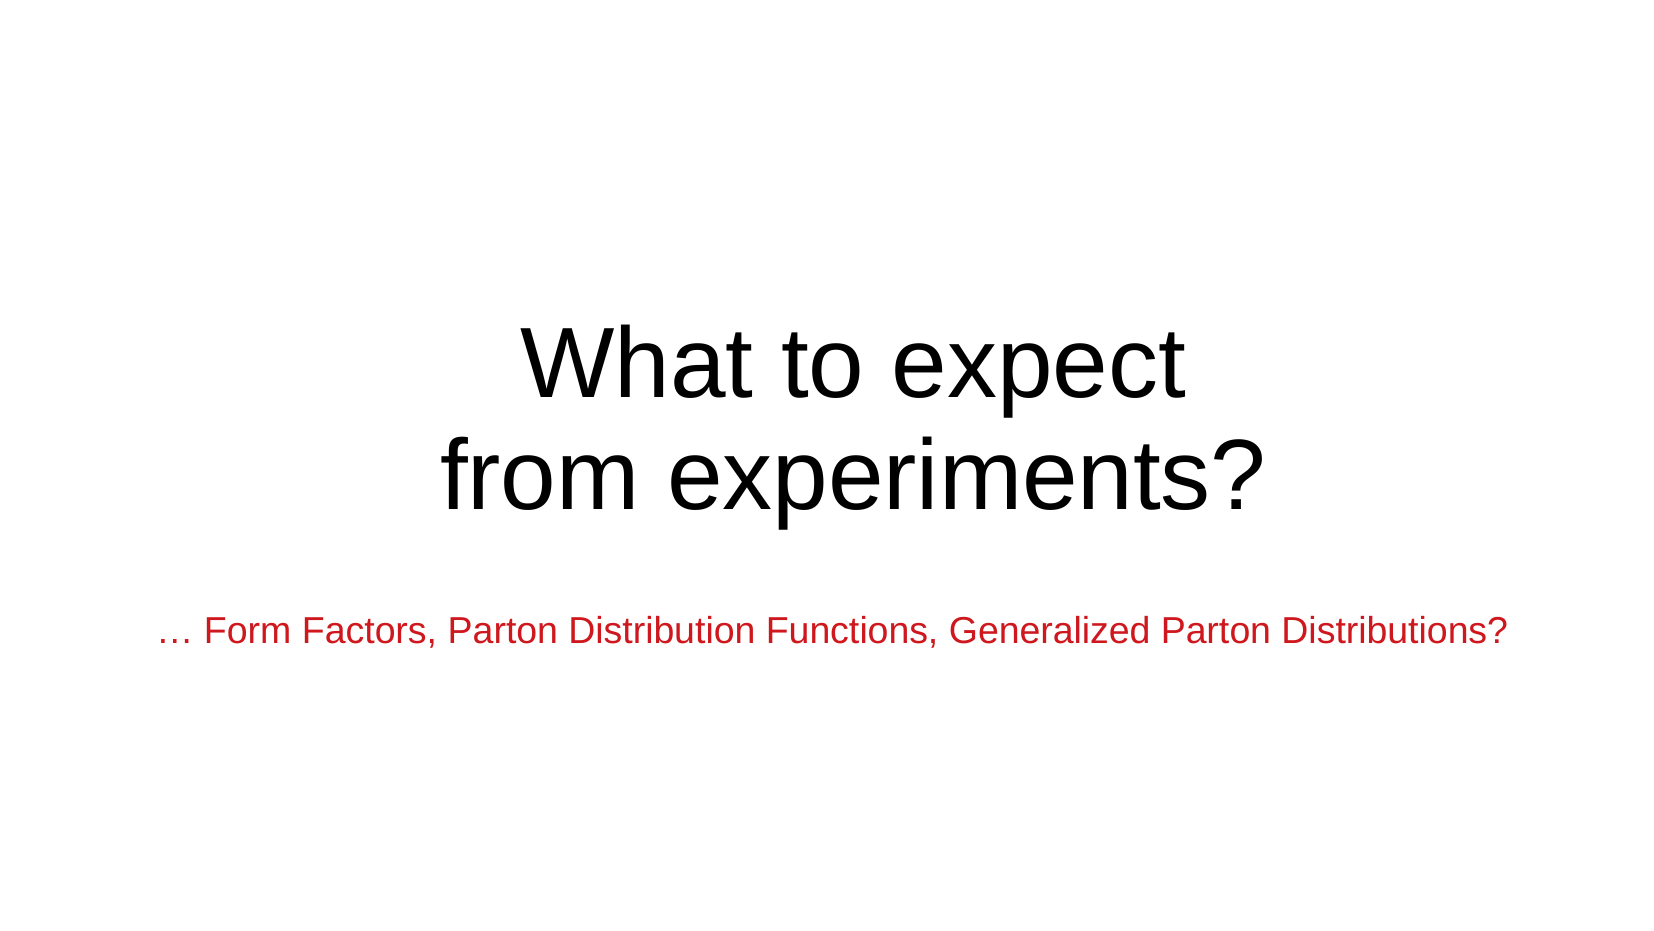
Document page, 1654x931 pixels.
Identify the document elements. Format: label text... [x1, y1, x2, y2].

text_box … Form Factors, Parton Distribution Functions, Generalized Parton Distributions? [141, 602, 1524, 660]
text_box What to expect from experiments? [425, 299, 1323, 539]
